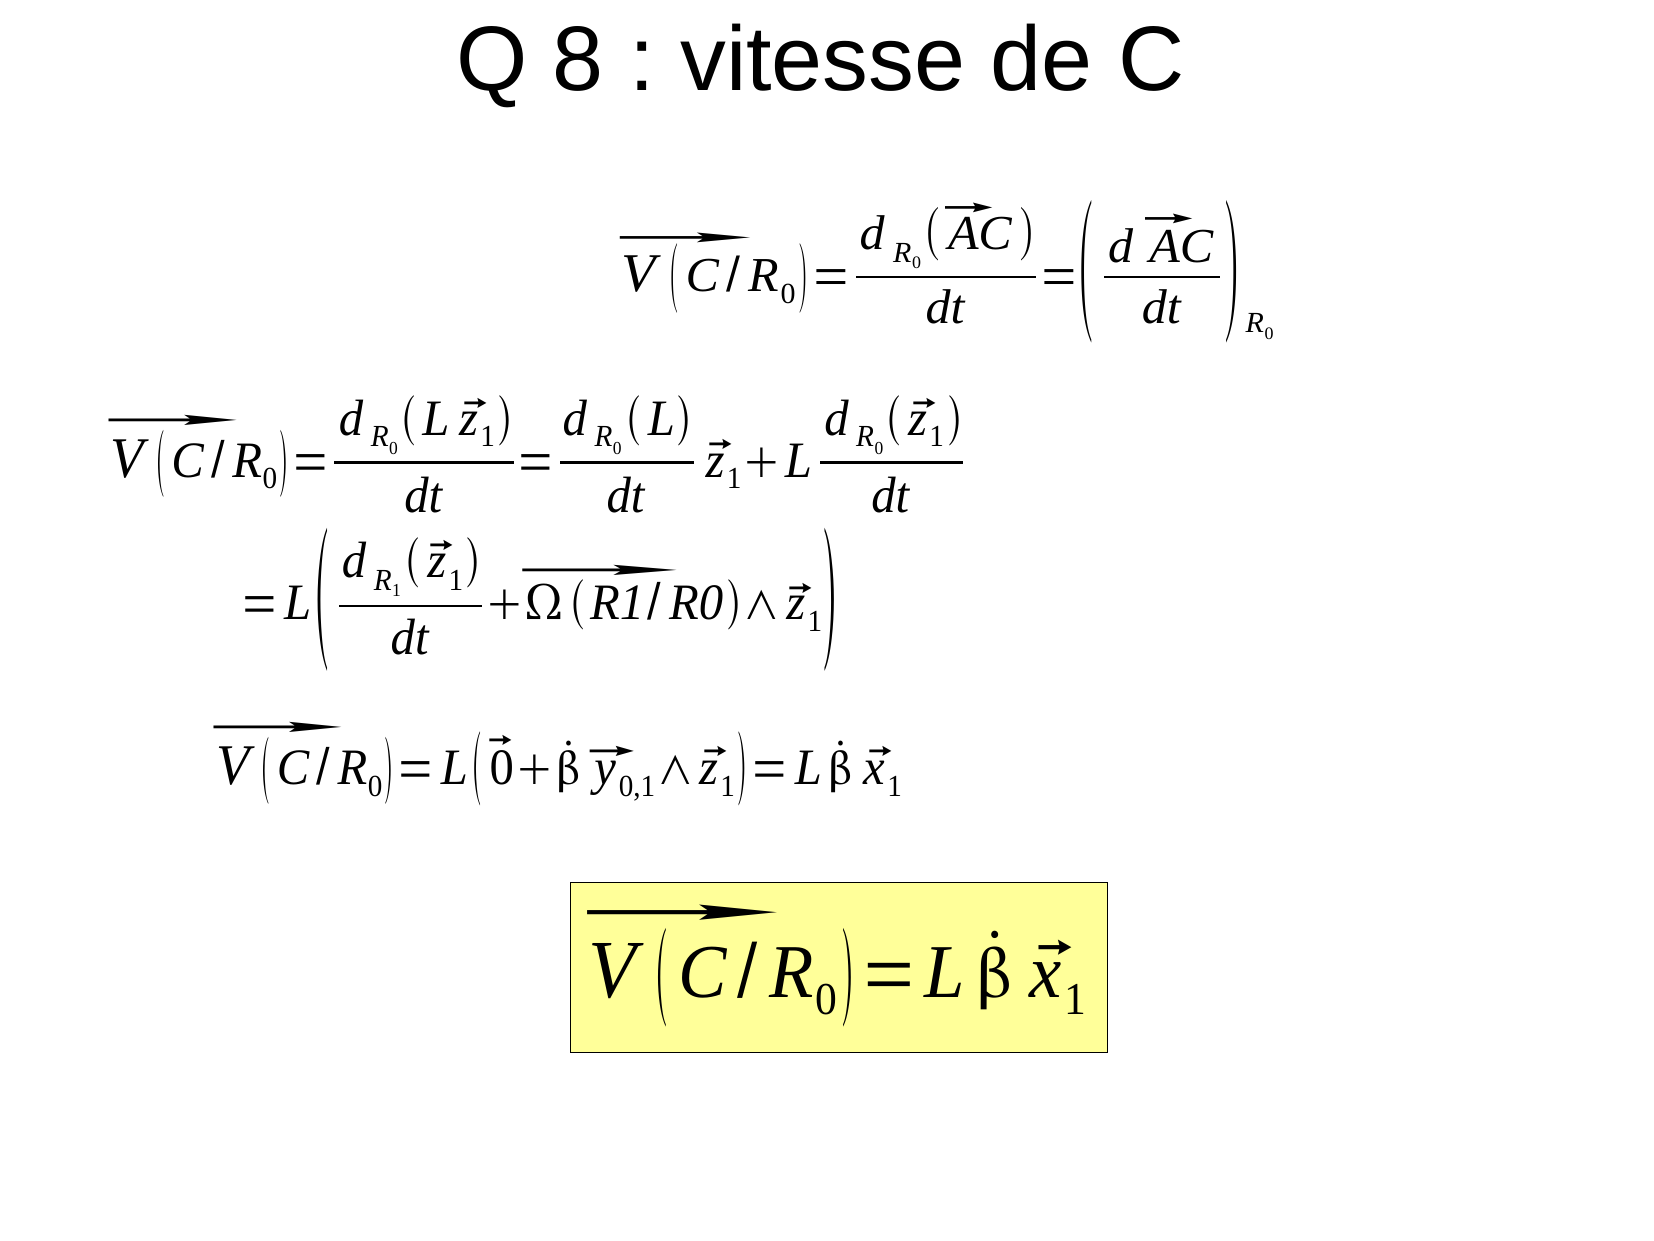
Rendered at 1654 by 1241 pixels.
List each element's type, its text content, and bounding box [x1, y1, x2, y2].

chart [561, 901, 1092, 1030]
title Q 8 : vitesse de C [76, 0, 1566, 119]
chart [194, 720, 908, 808]
chart [89, 389, 972, 673]
chart [600, 200, 1281, 344]
text_box [570, 882, 1108, 1053]
